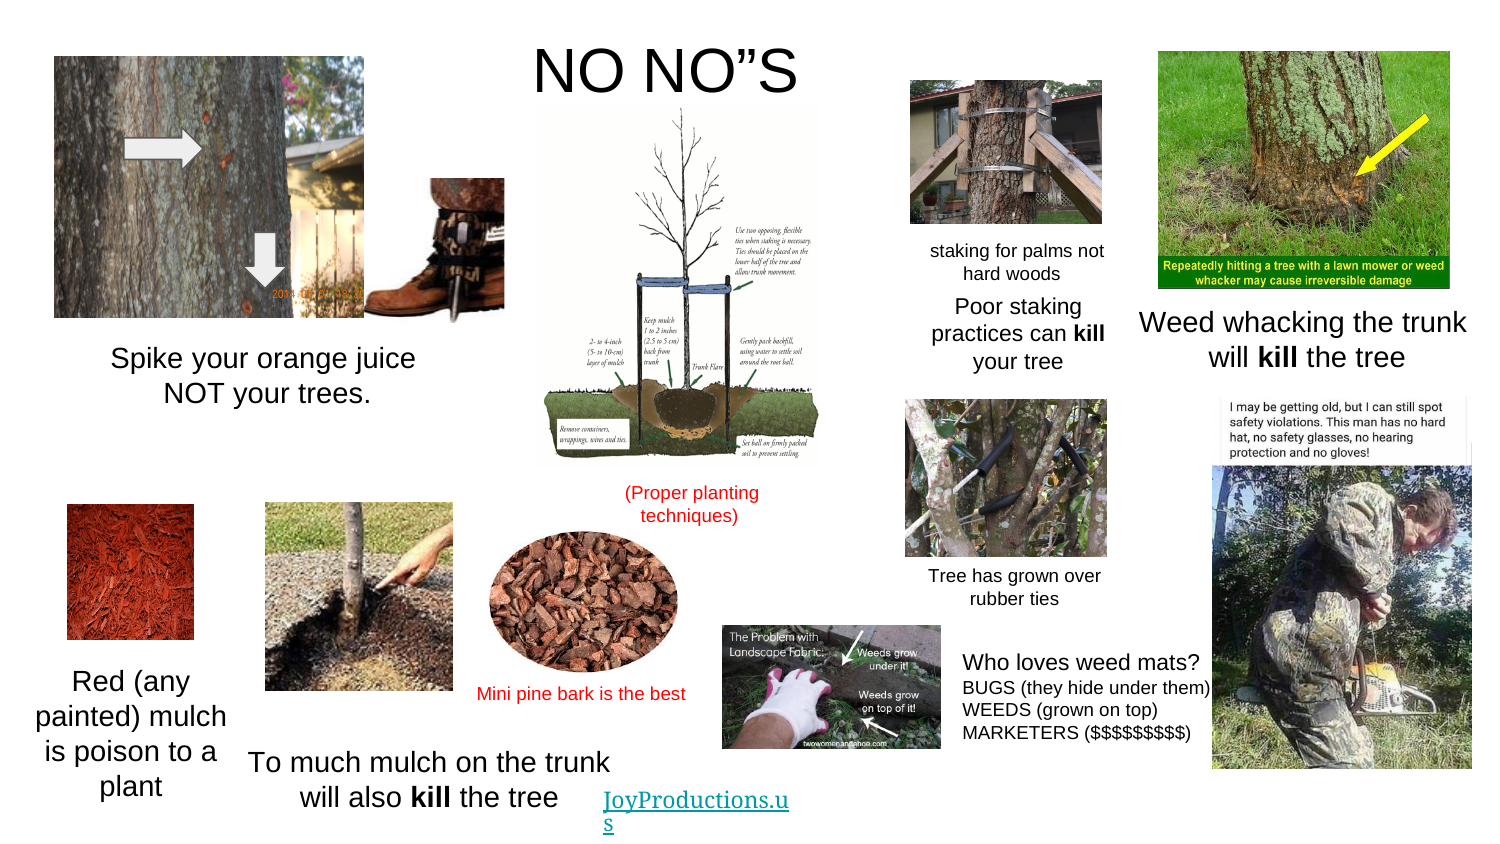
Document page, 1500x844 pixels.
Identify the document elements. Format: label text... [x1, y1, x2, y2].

text_box To much mulch on the trunk will also kill the tree [243, 727, 629, 811]
picture [910, 80, 1102, 224]
picture [905, 399, 1107, 557]
text_box Weed whacking the trunk will kill the tree [1123, 288, 1485, 397]
text_box Who loves weed mats? BUGS (they hide under them) WEEDS (grown on top) MARKETERS ($$$$$$$$$) [947, 640, 1227, 775]
text_box [123, 127, 204, 171]
picture [488, 530, 678, 673]
picture [42, 56, 505, 328]
text_box [242, 232, 288, 289]
text_box NO NO”S [439, 14, 892, 198]
text_box Poor staking practices can kill your tree [891, 283, 1146, 383]
picture [722, 625, 941, 749]
text_box staking for palms not hard woods [908, 231, 1121, 293]
picture [535, 103, 820, 468]
picture [67, 504, 194, 640]
text_box Red (any painted) mulch is poison to a plant [19, 647, 243, 832]
text_box (Proper planting techniques) [559, 473, 826, 512]
picture [1212, 396, 1472, 769]
text_box Tree has grown over rubber ties [910, 556, 1119, 617]
text_box JoyProductions.us [588, 777, 814, 821]
text_box Mini pine bark is the best [460, 674, 703, 713]
picture [265, 502, 453, 691]
text_box Spike your orange juice NOT your trees. [95, 324, 480, 435]
picture [1158, 52, 1450, 288]
